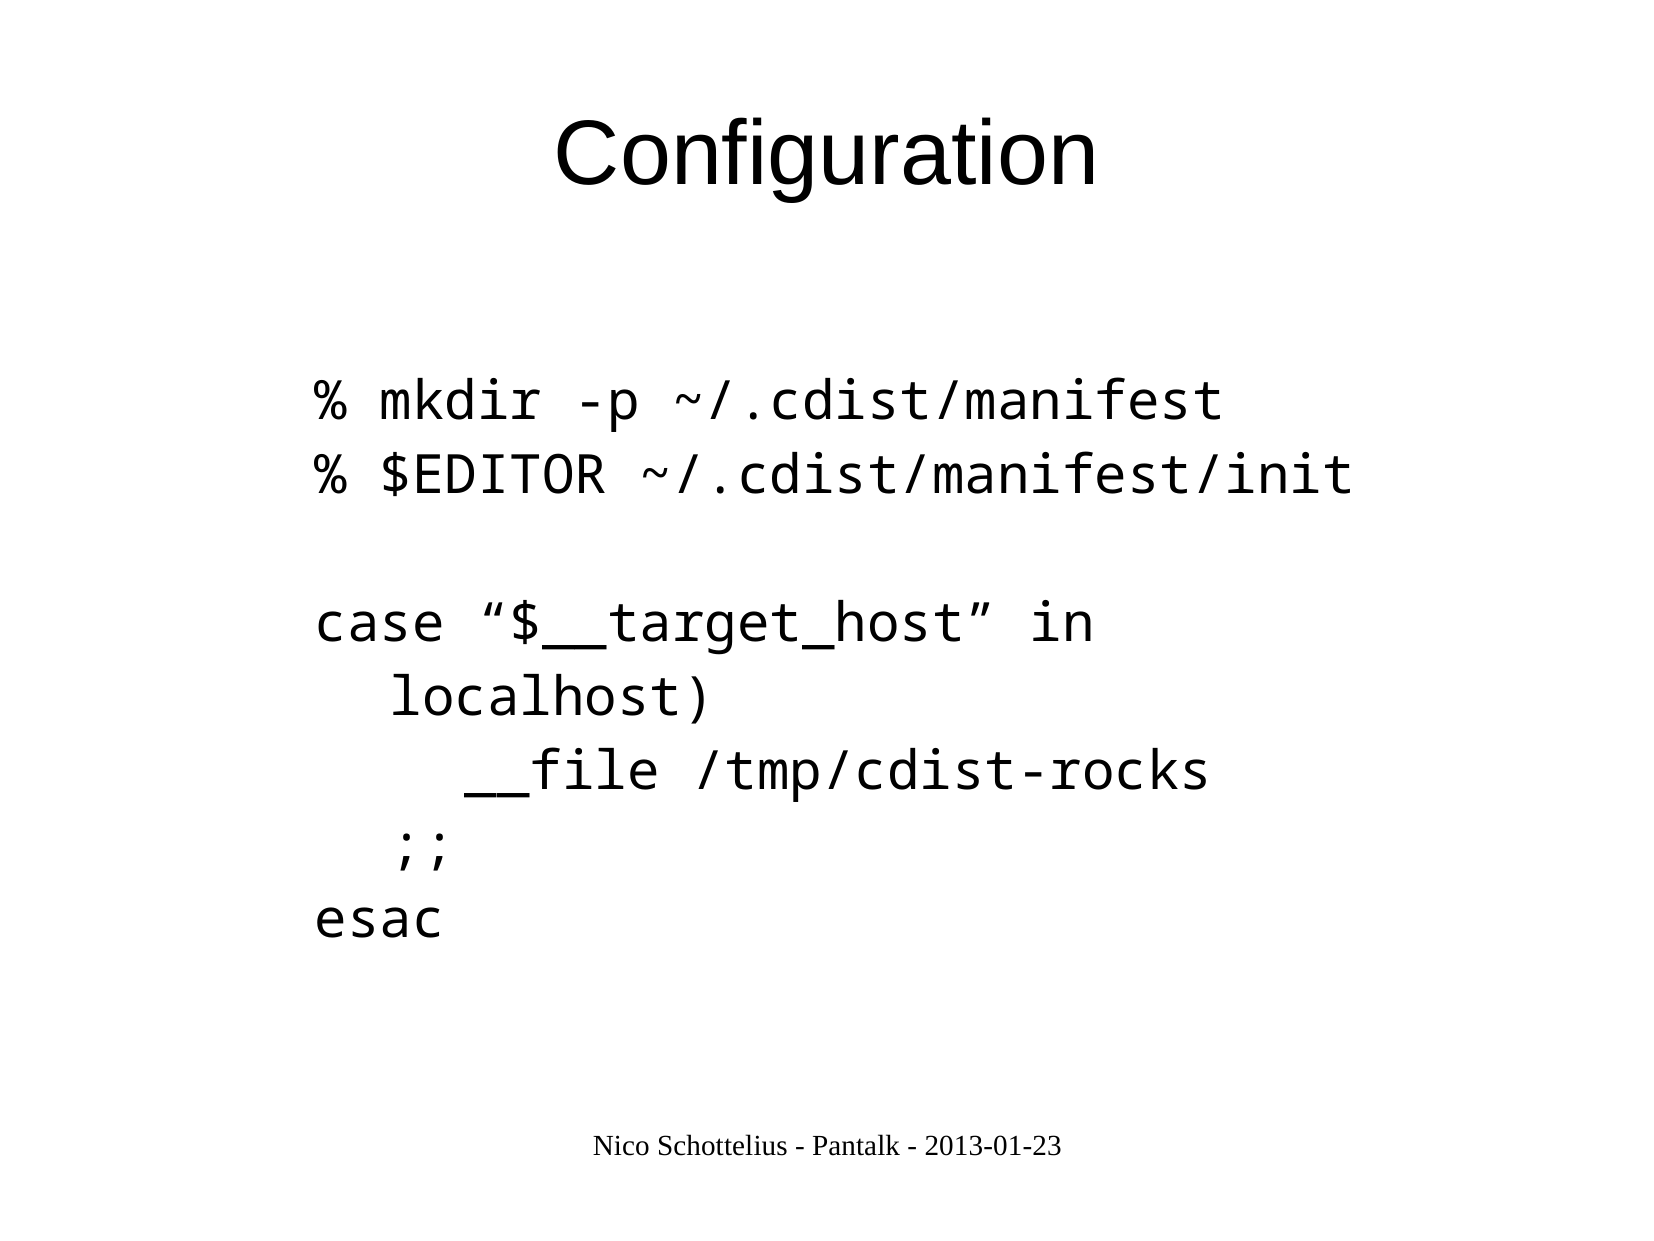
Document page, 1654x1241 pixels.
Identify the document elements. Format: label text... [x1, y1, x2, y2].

title Configuration [82, 49, 1571, 257]
text_box % mkdir -p ~/.cdist/manifest % $EDITOR ~/.cdist/manifest/init case “$__target_host” in localhost) __file /tmp/cdist-rocks ;; esac [300, 354, 1441, 916]
